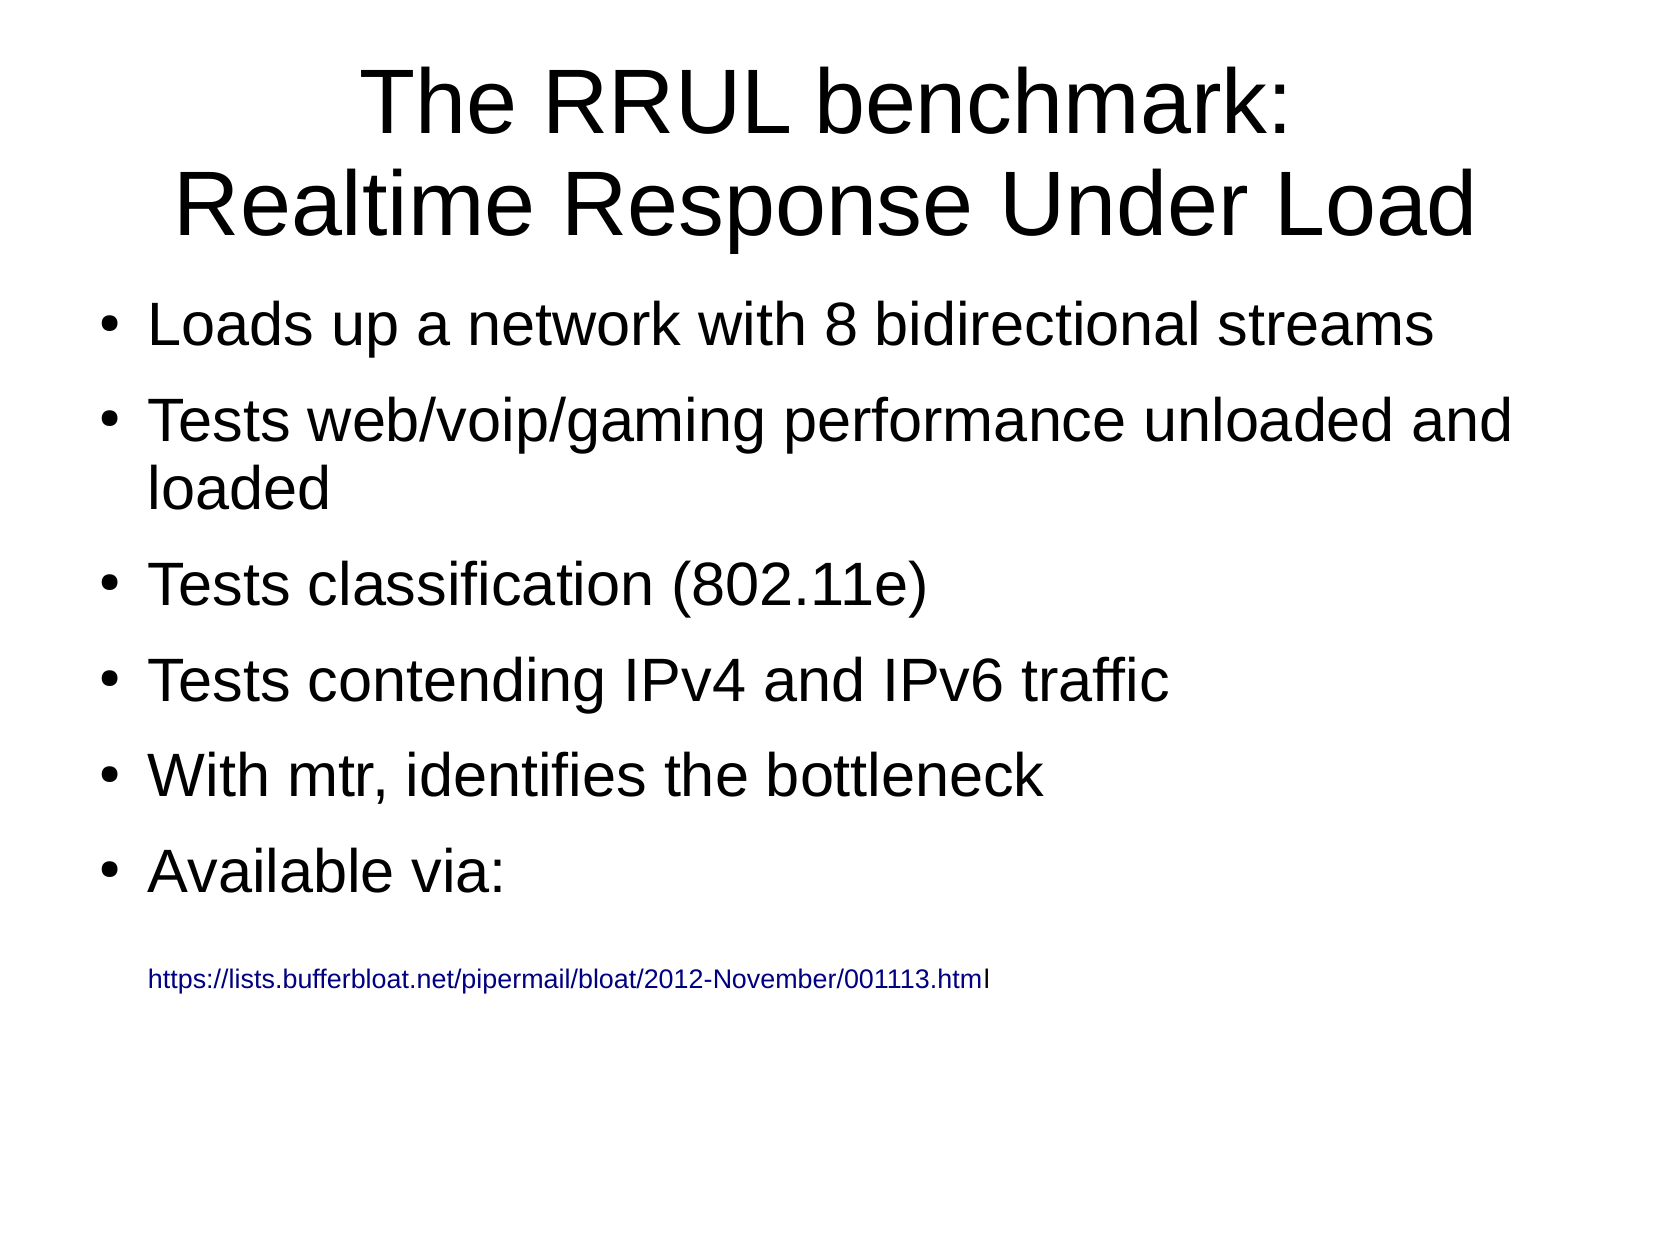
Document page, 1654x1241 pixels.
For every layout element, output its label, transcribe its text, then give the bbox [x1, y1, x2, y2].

list Loads up a network with 8 bidirectional streams Tests web/voip/gaming performance unloaded and loaded Tests classification (802.11e) Tests contending IPv4 and IPv6 traffic With mtr, identifies the bottleneck Available via: https://lists.bufferbloat.net/pipermail/bloat/2012-November/001113.html [82, 290, 1538, 1010]
title The RRUL benchmark: Realtime Response Under Load [82, 49, 1571, 257]
